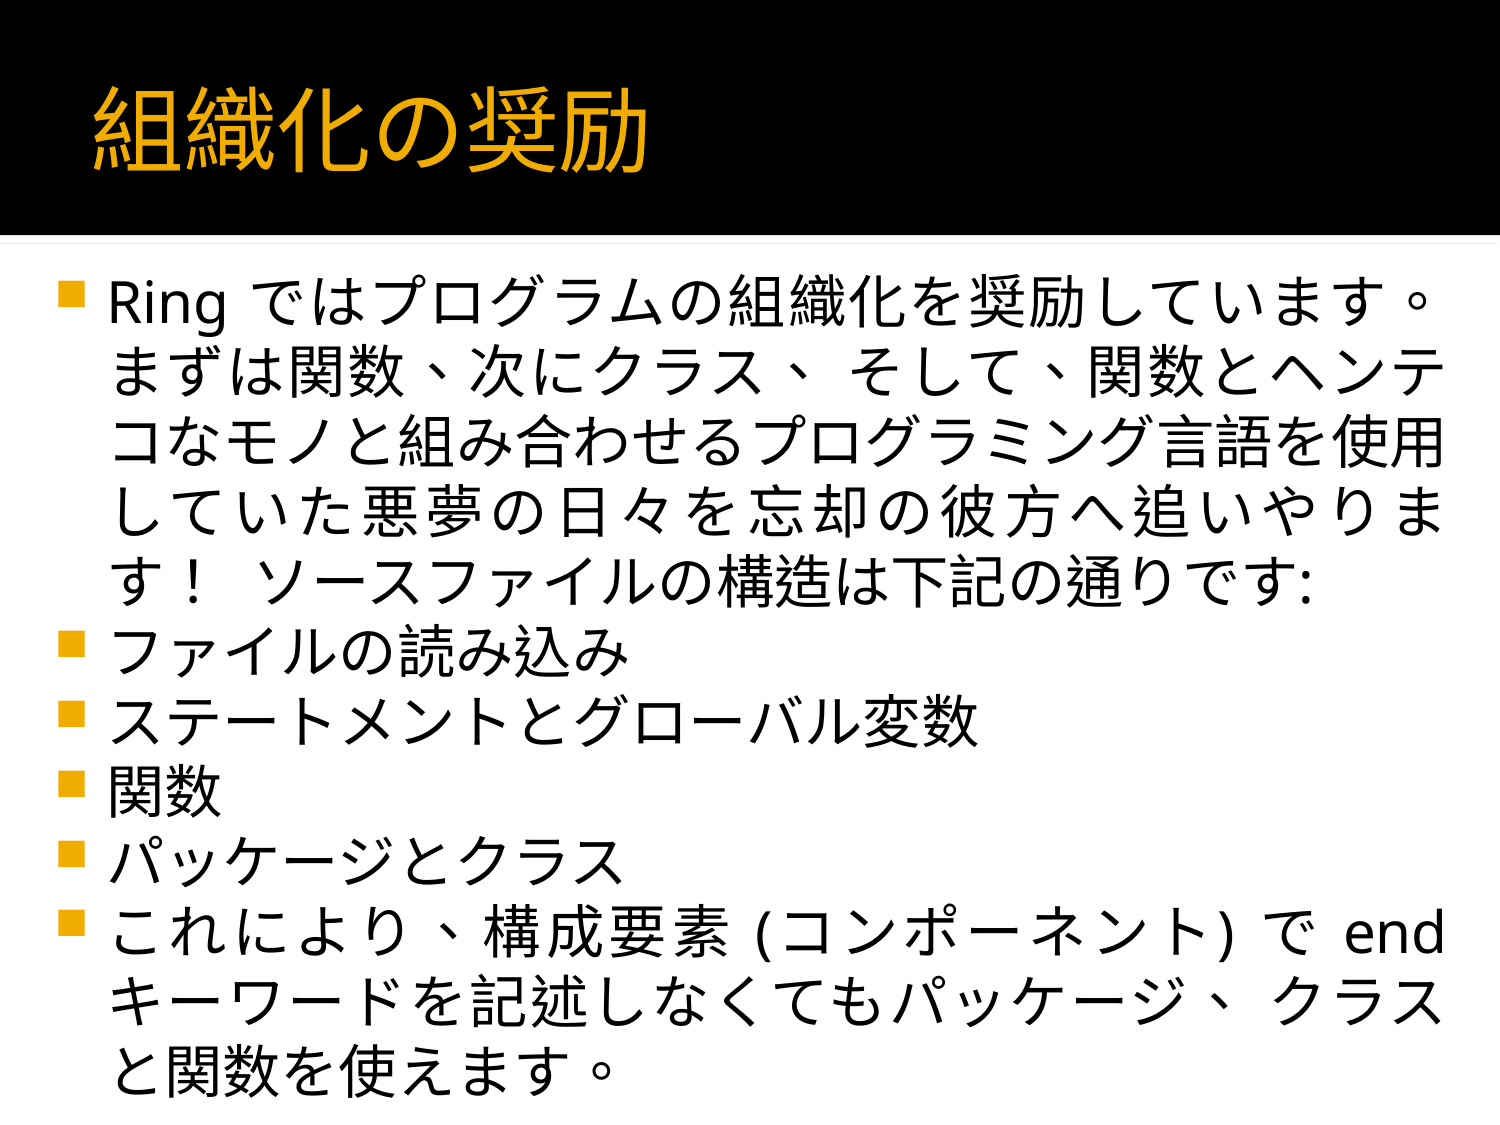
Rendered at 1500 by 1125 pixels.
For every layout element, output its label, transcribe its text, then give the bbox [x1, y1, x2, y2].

list Ring ではプログラムの組織化を奨励しています。まずは関数、次にクラス、 そして、関数とヘンテコなモノと組み合わせるプログラミング言語を使用していた悪夢の日々を忘却の彼方へ追いやります！ ソースファイルの構造は下記の通りです: ファイルの読み込み ステートメントとグローバル変数 関数 パッケージとクラス これにより、構成要素 (コンポーネント) で end キーワードを記述しなくてもパッケージ、 クラスと関数を使えます。 [24, 249, 1463, 1050]
title 組織化の奨励 [75, 25, 1425, 231]
